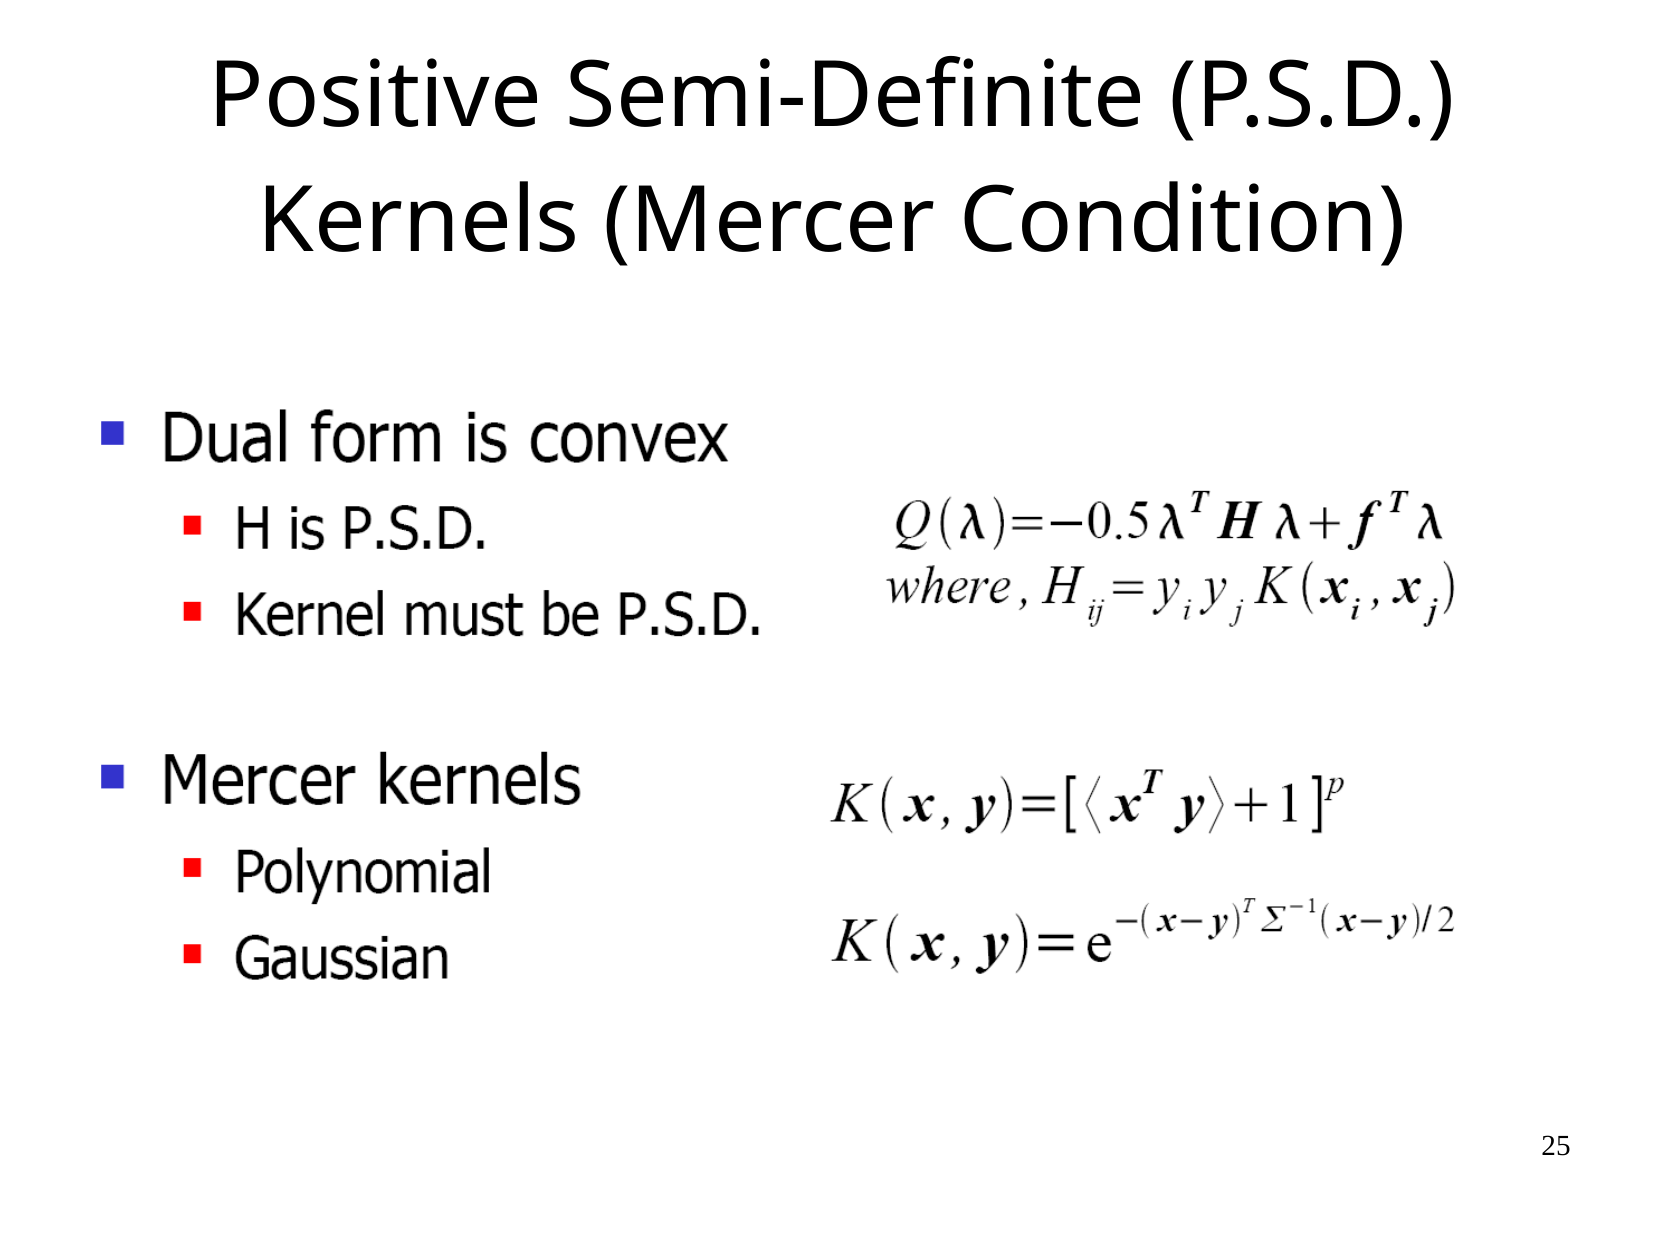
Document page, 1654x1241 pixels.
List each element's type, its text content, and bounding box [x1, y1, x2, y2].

title Positive Semi-Definite (P.S.D.) Kernels (Mercer Condition) [51, 49, 1613, 257]
picture [80, 393, 1491, 1086]
